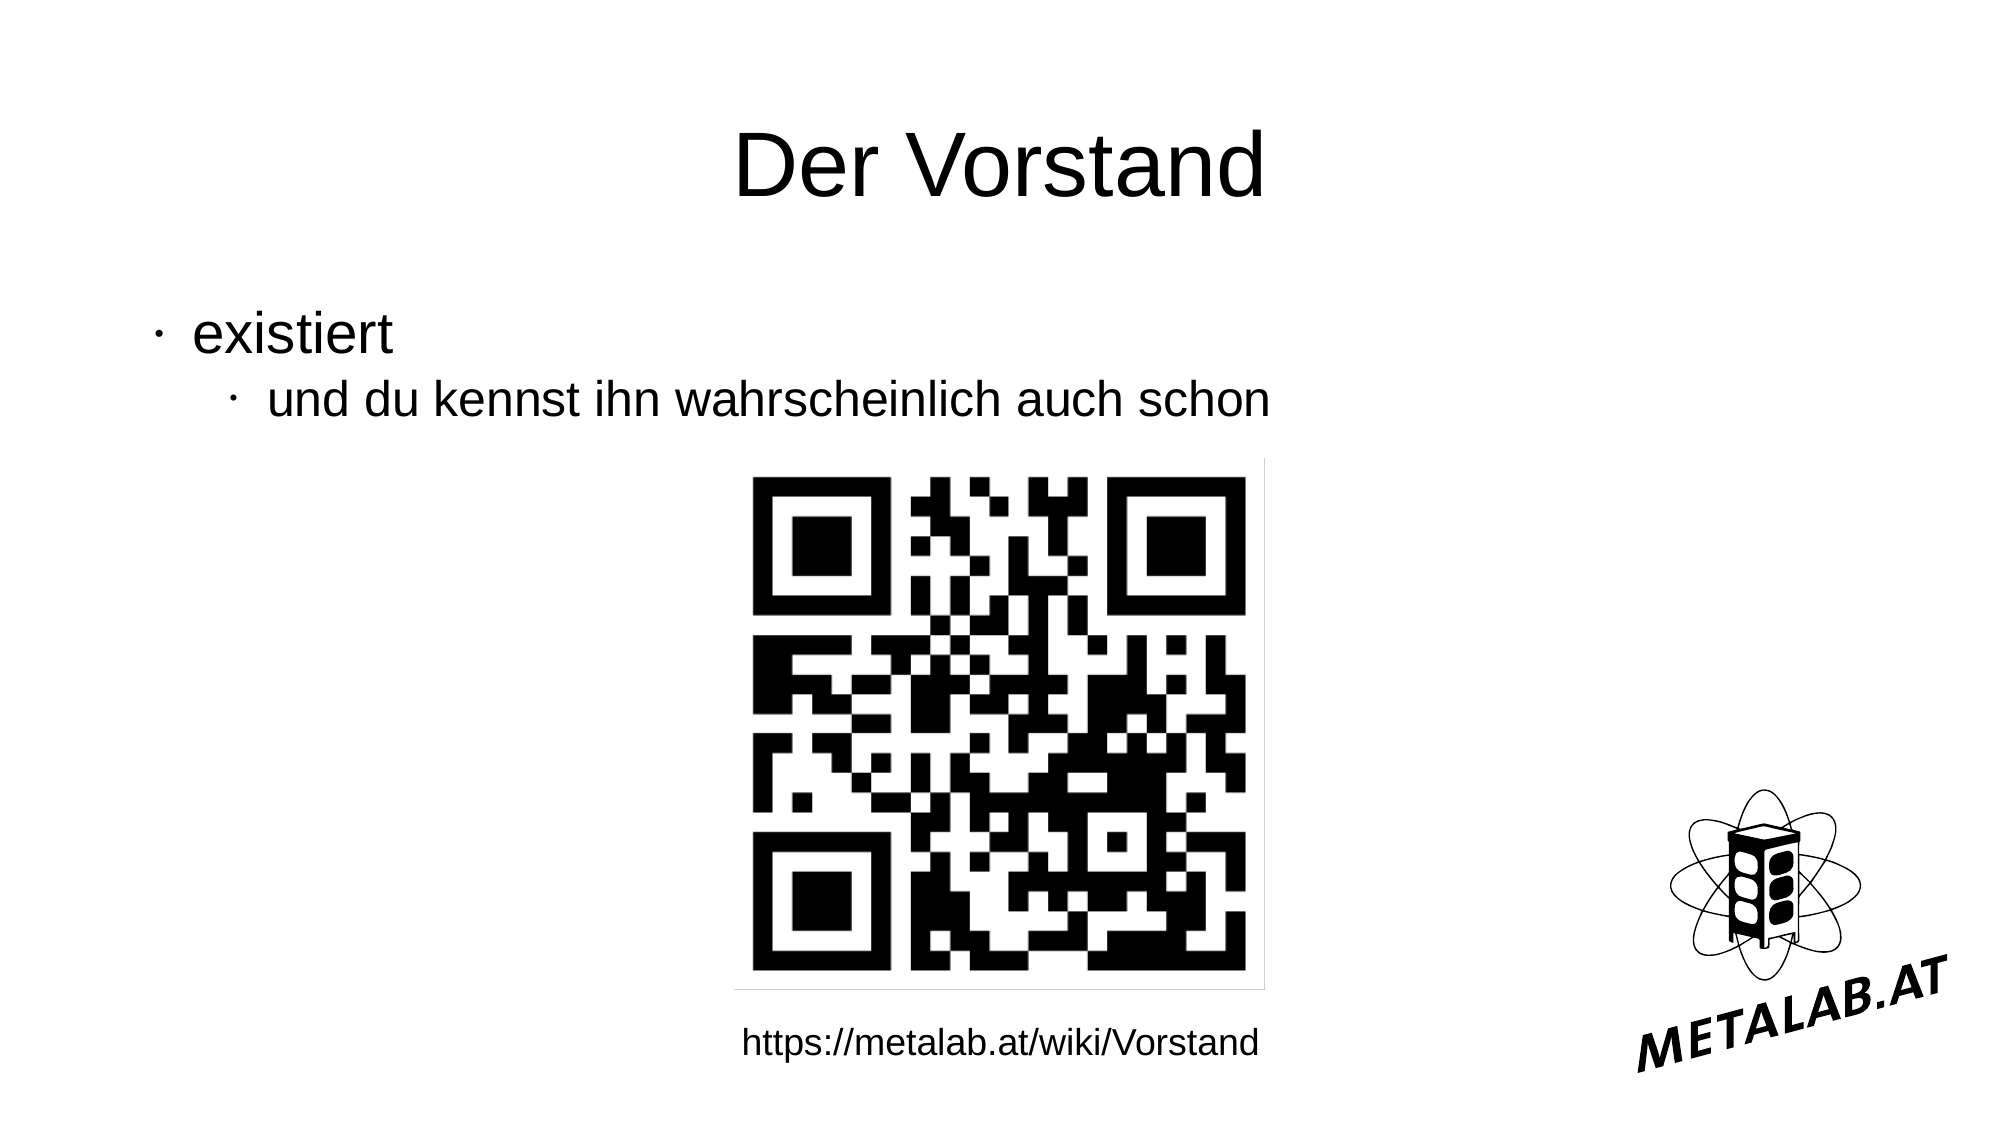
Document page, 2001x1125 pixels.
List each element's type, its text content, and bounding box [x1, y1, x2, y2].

picture [734, 458, 1266, 991]
title Der Vorstand [137, 59, 1863, 278]
text_box https://metalab.at/wiki/Vorstand [625, 1013, 1377, 1074]
list existiert und du kennst ihn wahrscheinlich auch schon [137, 299, 1863, 1014]
